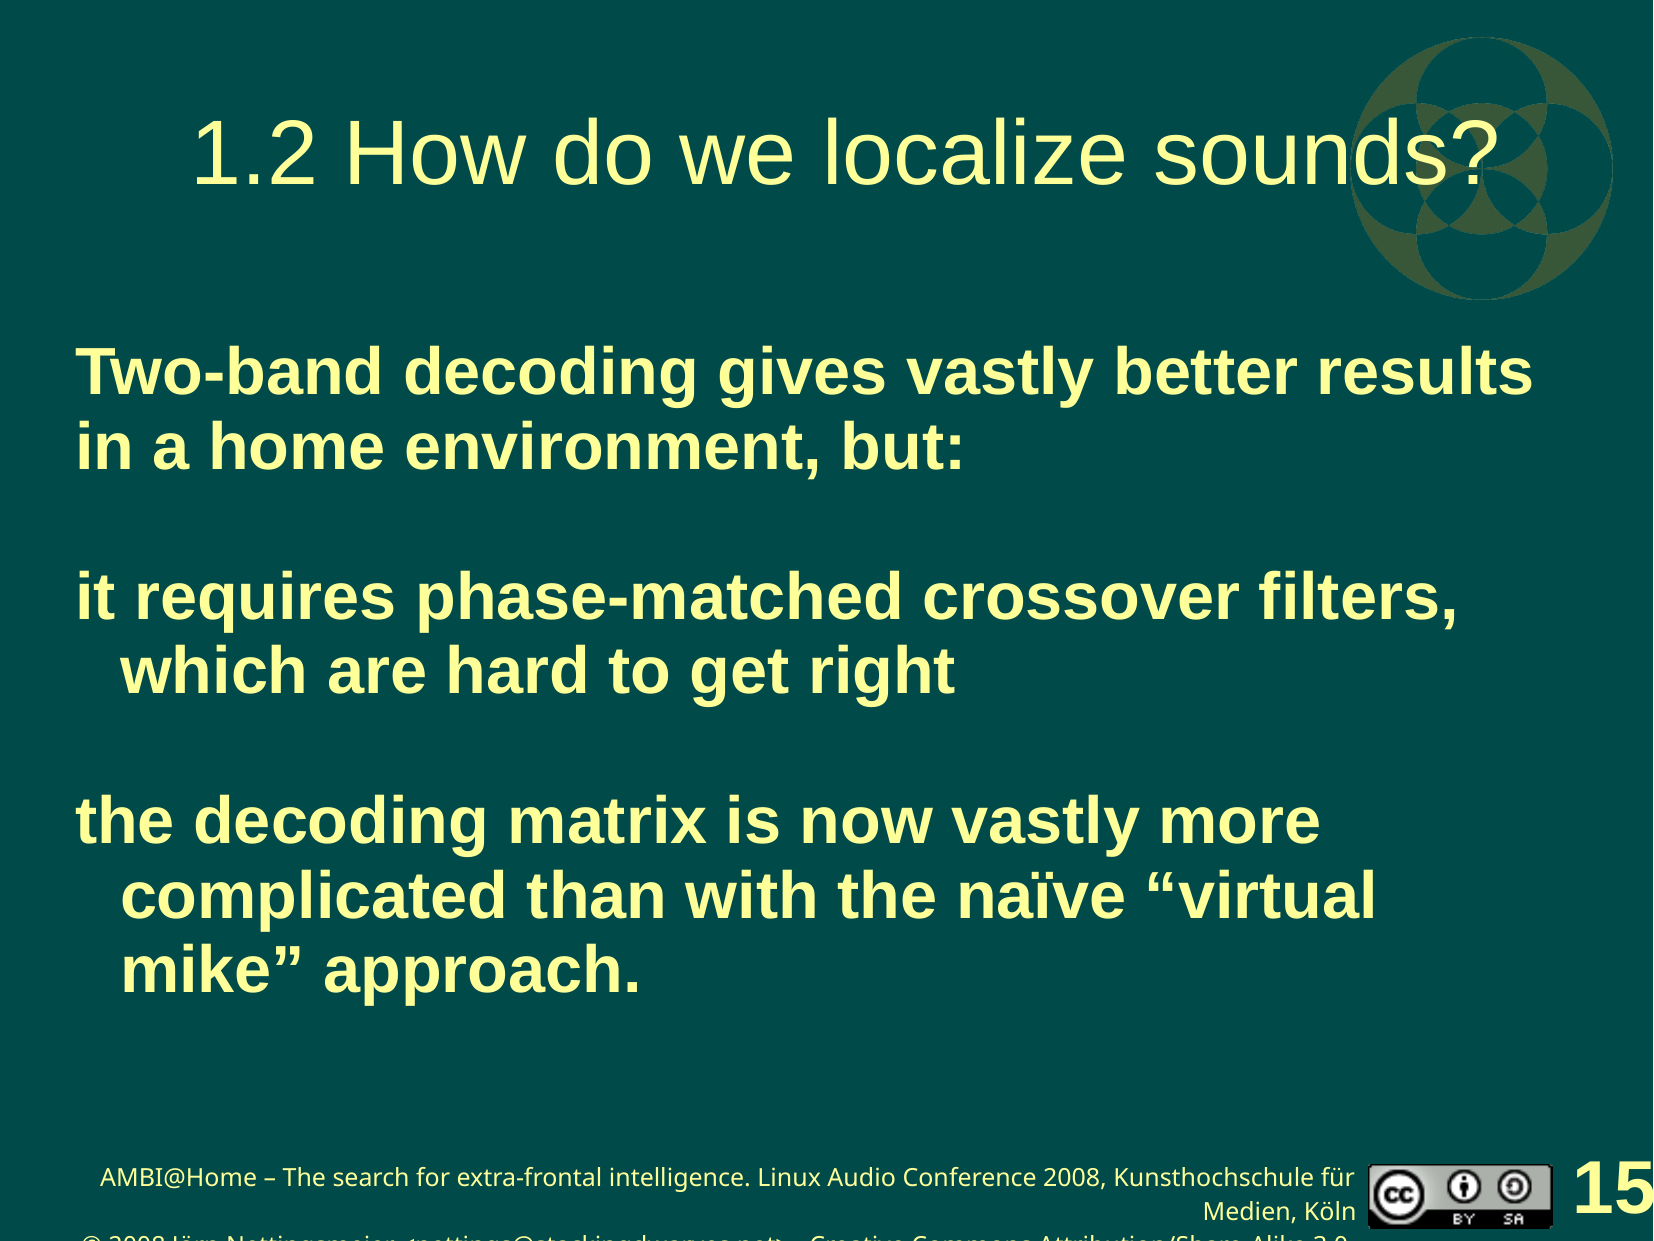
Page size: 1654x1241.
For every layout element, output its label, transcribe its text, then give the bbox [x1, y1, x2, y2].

picture [1368, 1164, 1553, 1229]
subtitle Two-band decoding gives vastly better results in a home environment, but: it requires phase-matched crossover filters, which are hard to get right the decoding matrix is now vastly more complicated than with the naïve “virtual mike” approach. [75, 268, 1563, 1073]
title 1.2 How do we localize sounds? [82, 56, 1576, 250]
picture [1350, 37, 1613, 300]
